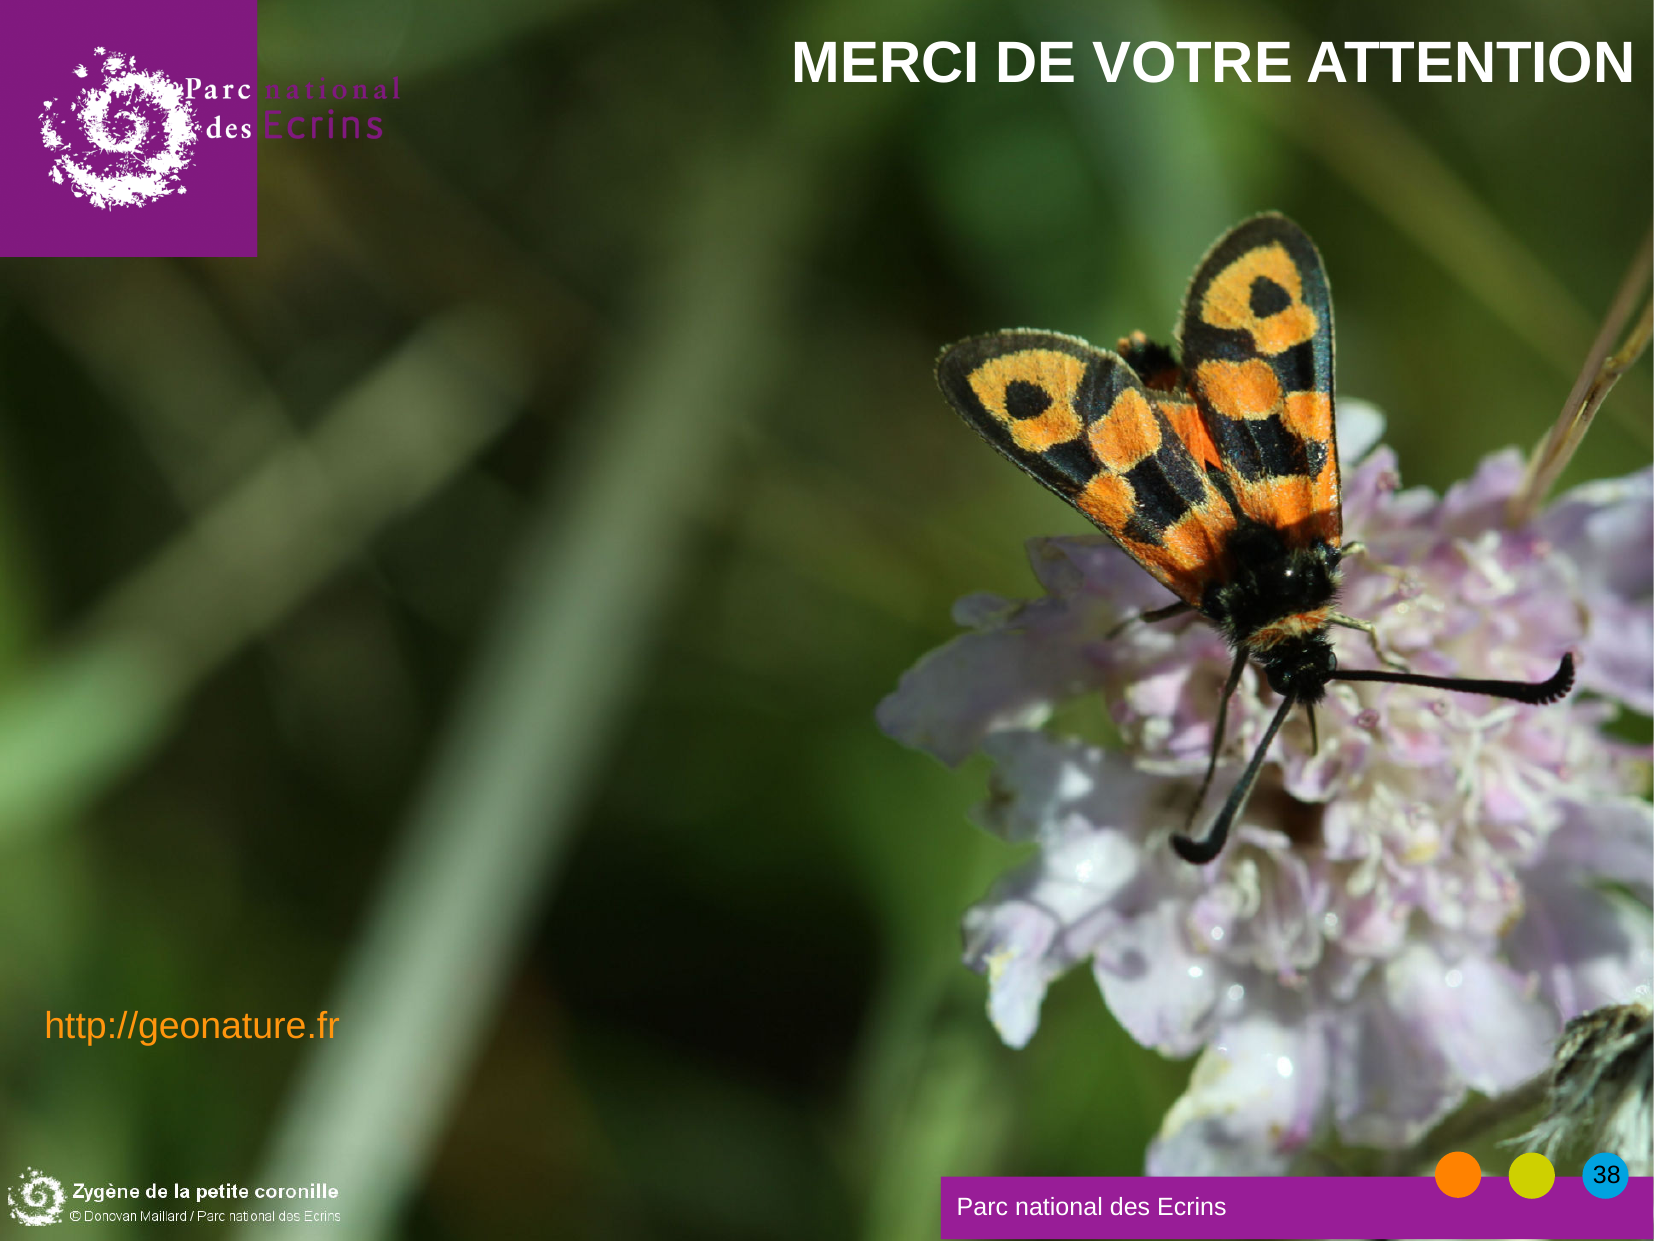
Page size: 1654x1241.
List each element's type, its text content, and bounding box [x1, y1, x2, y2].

title MERCI DE VOTRE ATTENTION [779, 5, 1648, 95]
picture [0, 0, 1654, 1241]
text_box http://geonature.fr [29, 996, 366, 1054]
